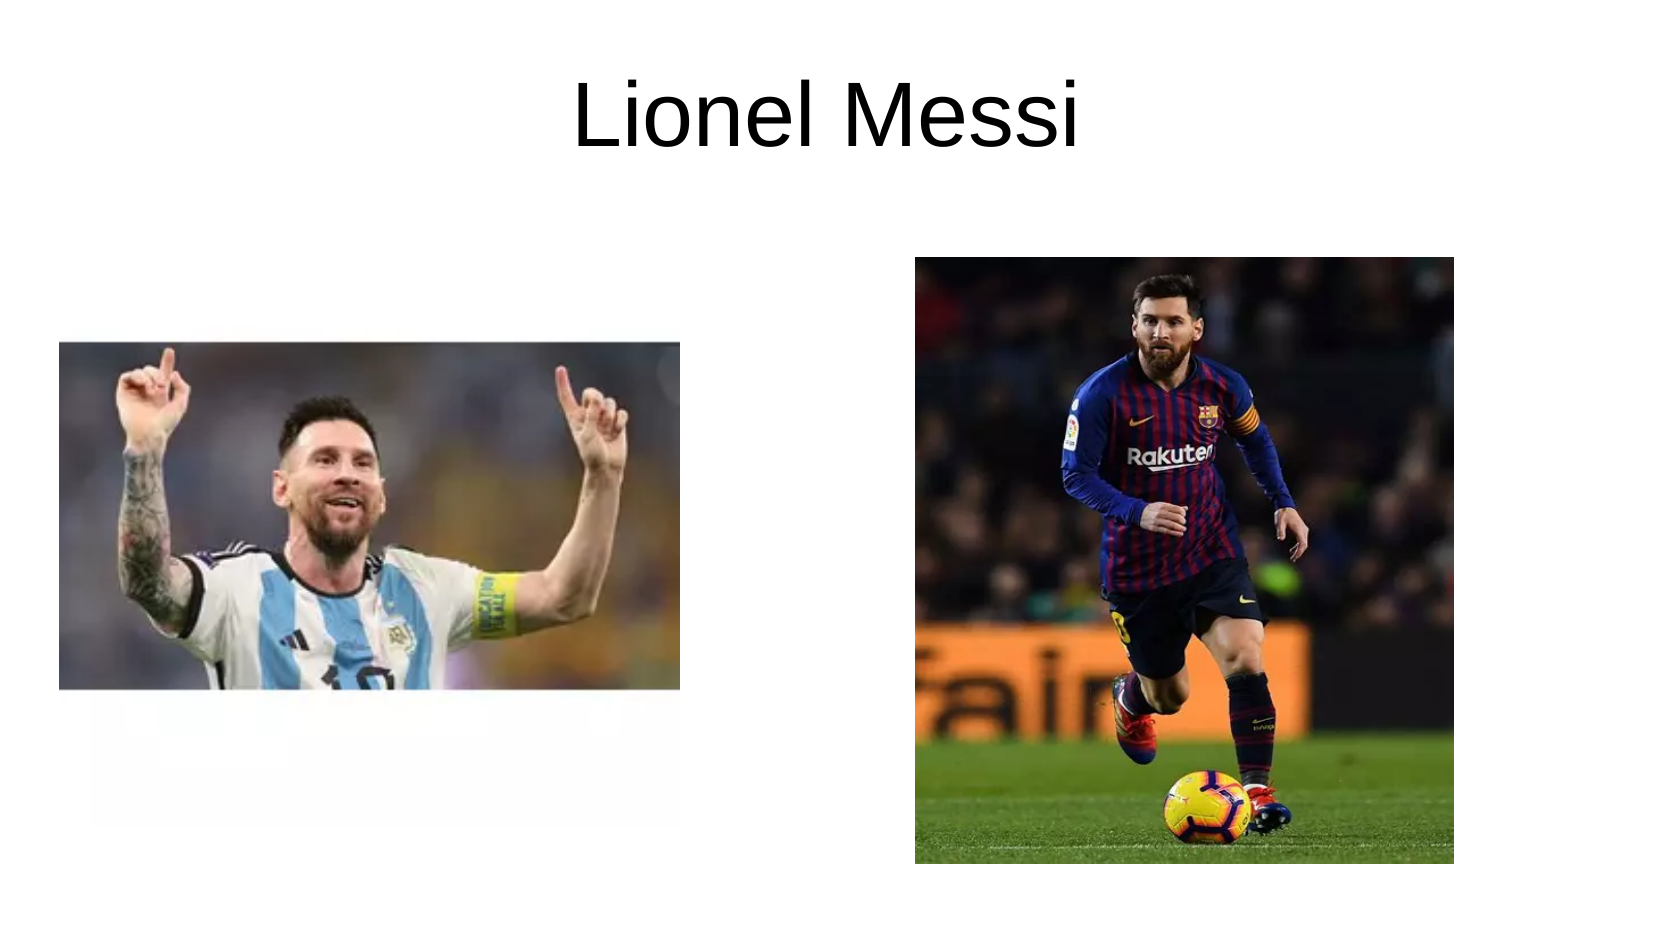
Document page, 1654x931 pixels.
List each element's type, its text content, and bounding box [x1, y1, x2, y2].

picture [915, 257, 1454, 864]
title Lionel Messi [82, 37, 1571, 193]
picture [59, 206, 680, 827]
